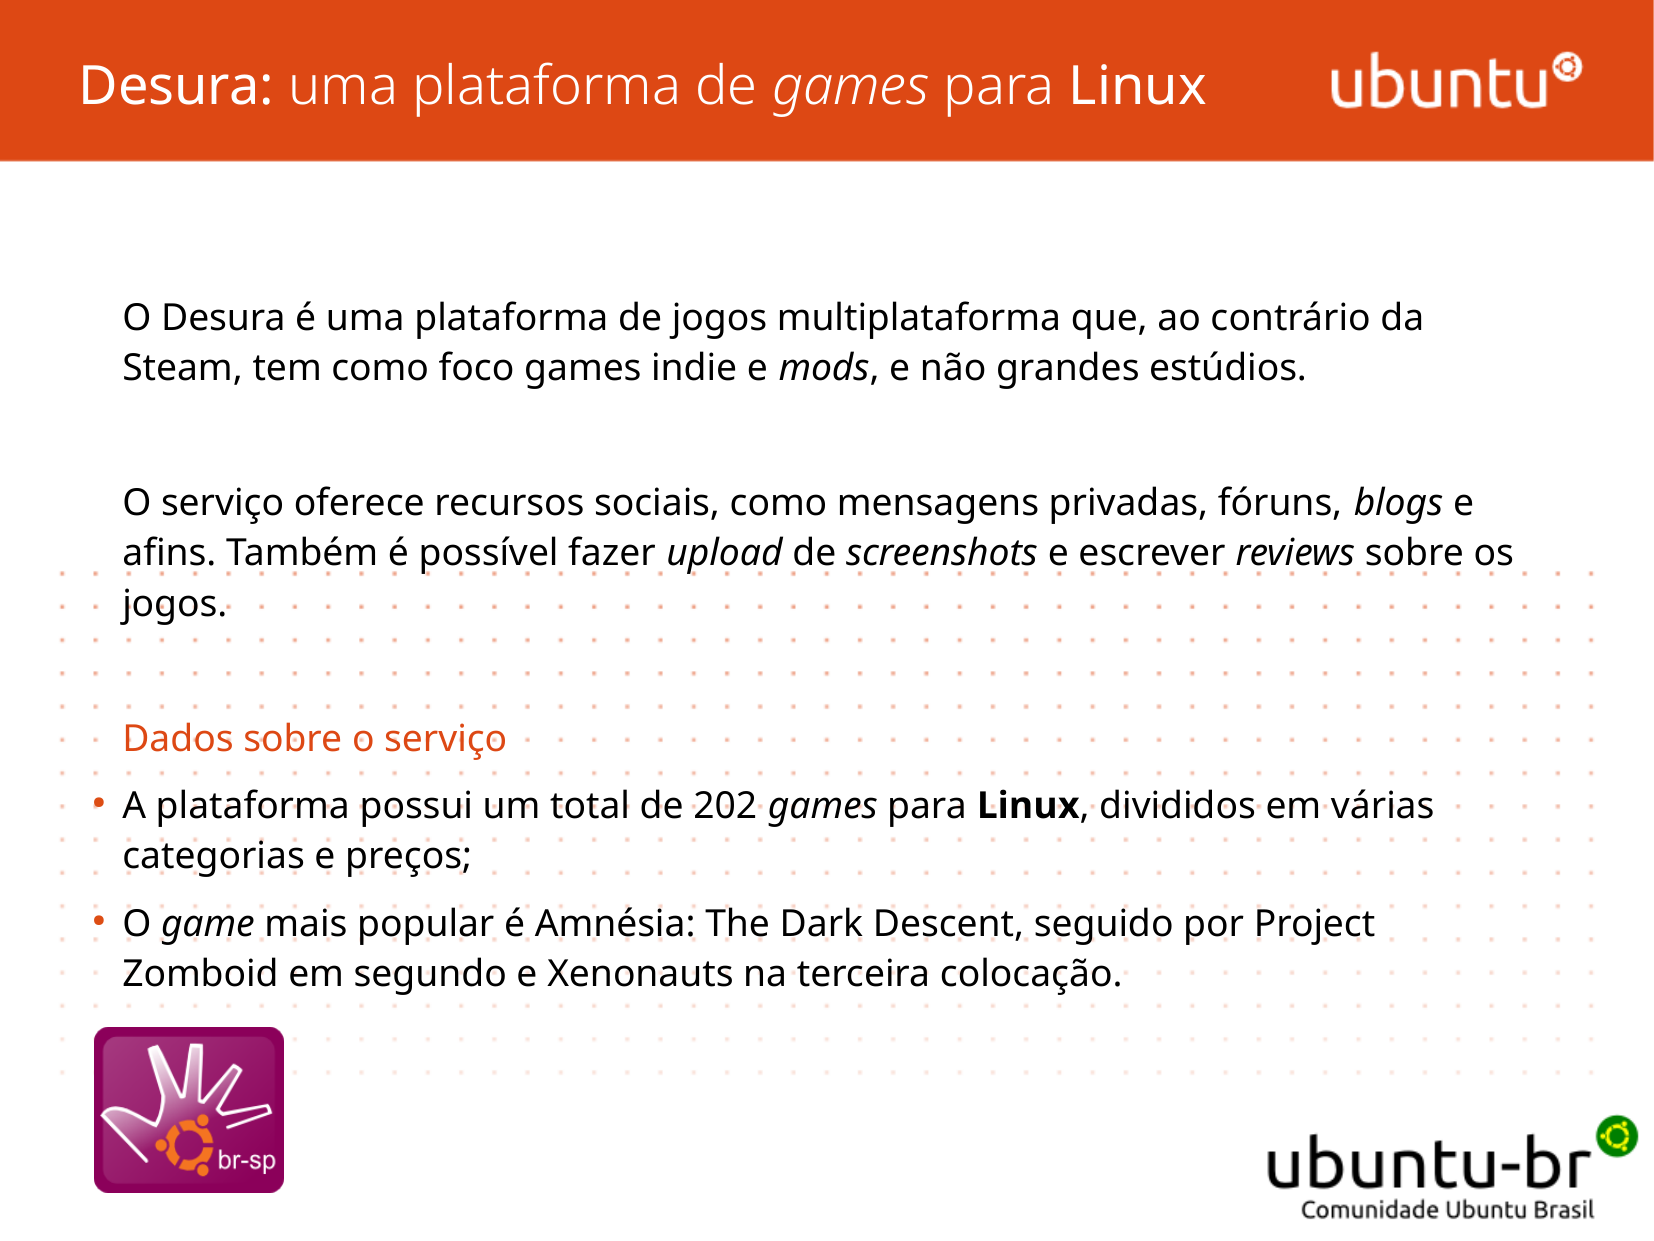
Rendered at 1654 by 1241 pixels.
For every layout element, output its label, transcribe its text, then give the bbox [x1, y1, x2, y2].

picture [0, 0, 1654, 1241]
title Desura: uma plataforma de games para Linux [41, 31, 1300, 136]
list O Desura é uma plataforma de jogos multiplataforma que, ao contrário da Steam, tem como foco games indie e mods, e não grandes estúdios. O serviço oferece recursos sociais, como mensagens privadas, fóruns, blogs e afins. Também é possível fazer upload de screenshots e escrever reviews sobre os jogos. Dados sobre o serviço A plataforma possui um total de 202 games para Linux, divididos em várias categorias e preços; O game mais popular é Amnésia: The Dark Descent, seguido por Project Zomboid em segundo e Xenonauts na terceira colocação. [82, 290, 1538, 1010]
